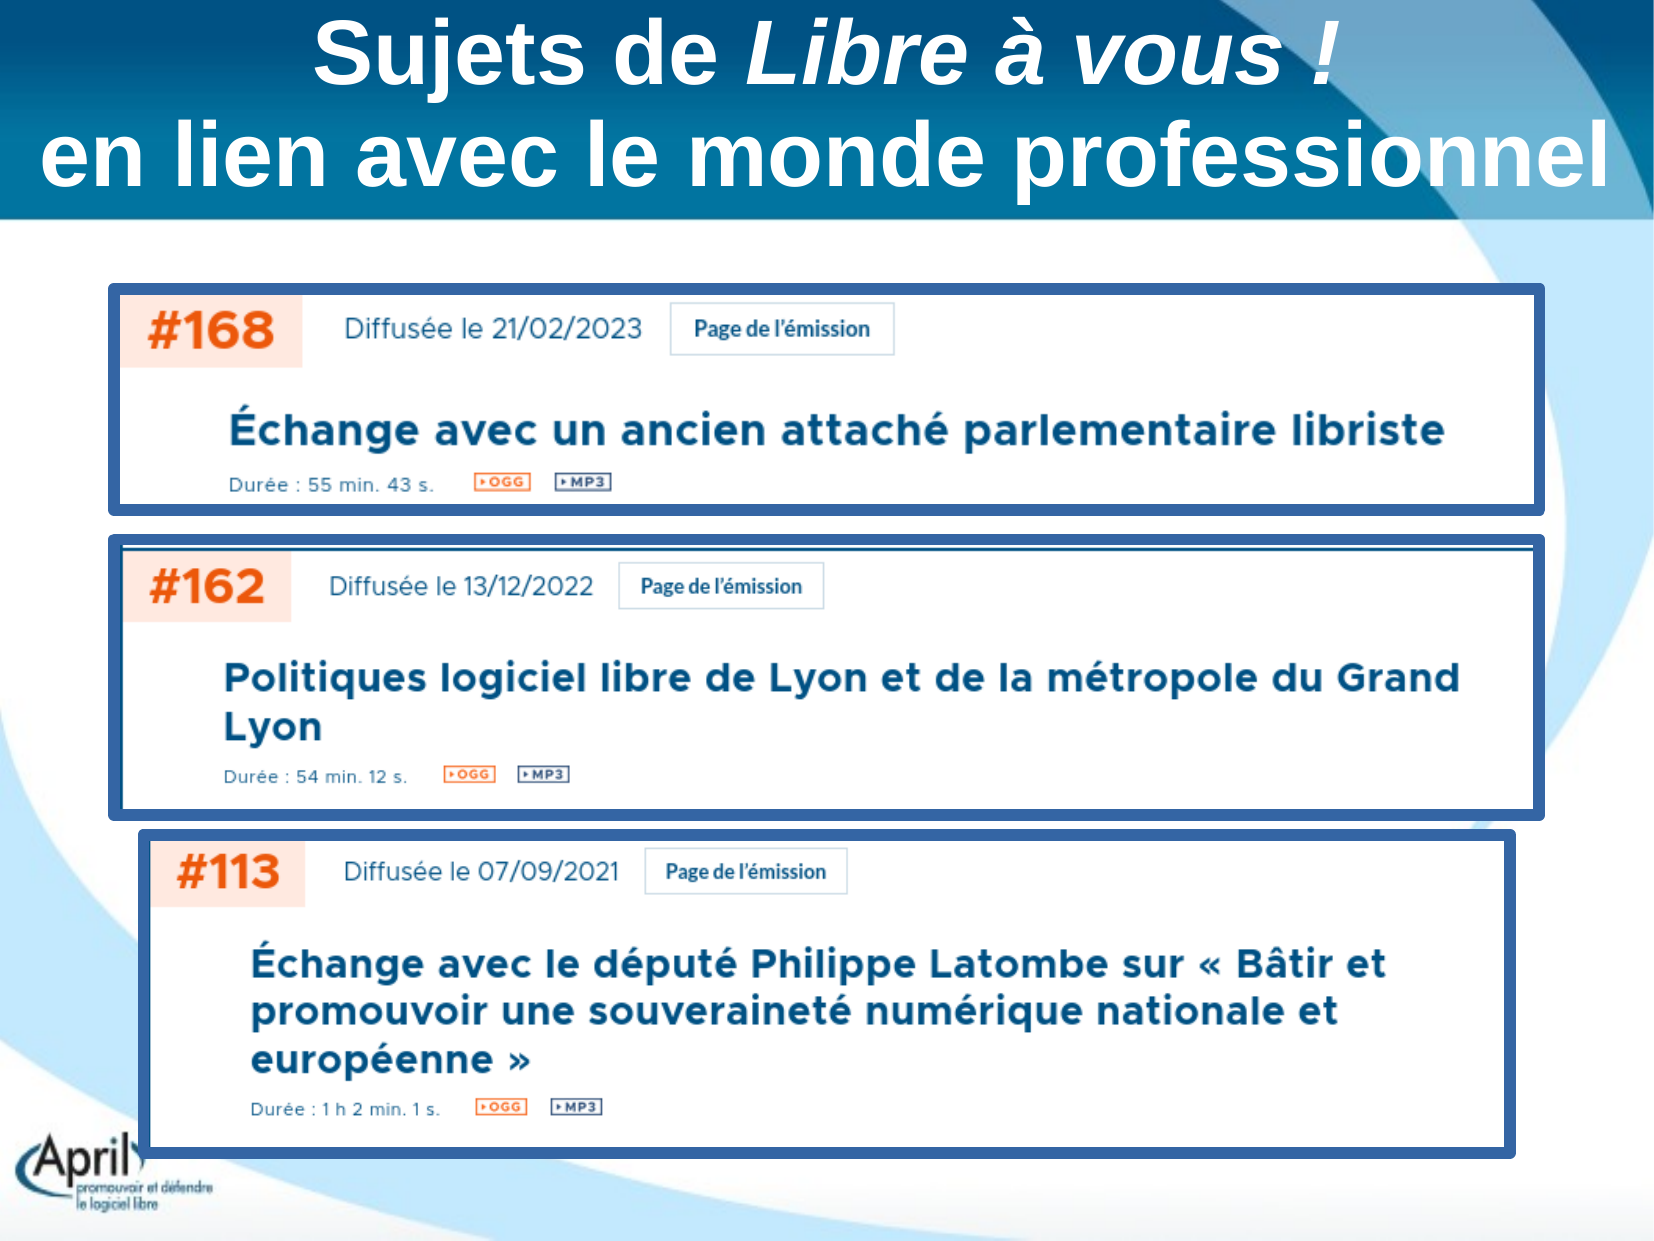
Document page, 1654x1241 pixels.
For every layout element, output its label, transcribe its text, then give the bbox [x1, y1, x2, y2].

picture [0, 204, 1654, 1241]
title Sujets de Libre à vous ! en lien avec le monde professionnel [2, 0, 1652, 258]
